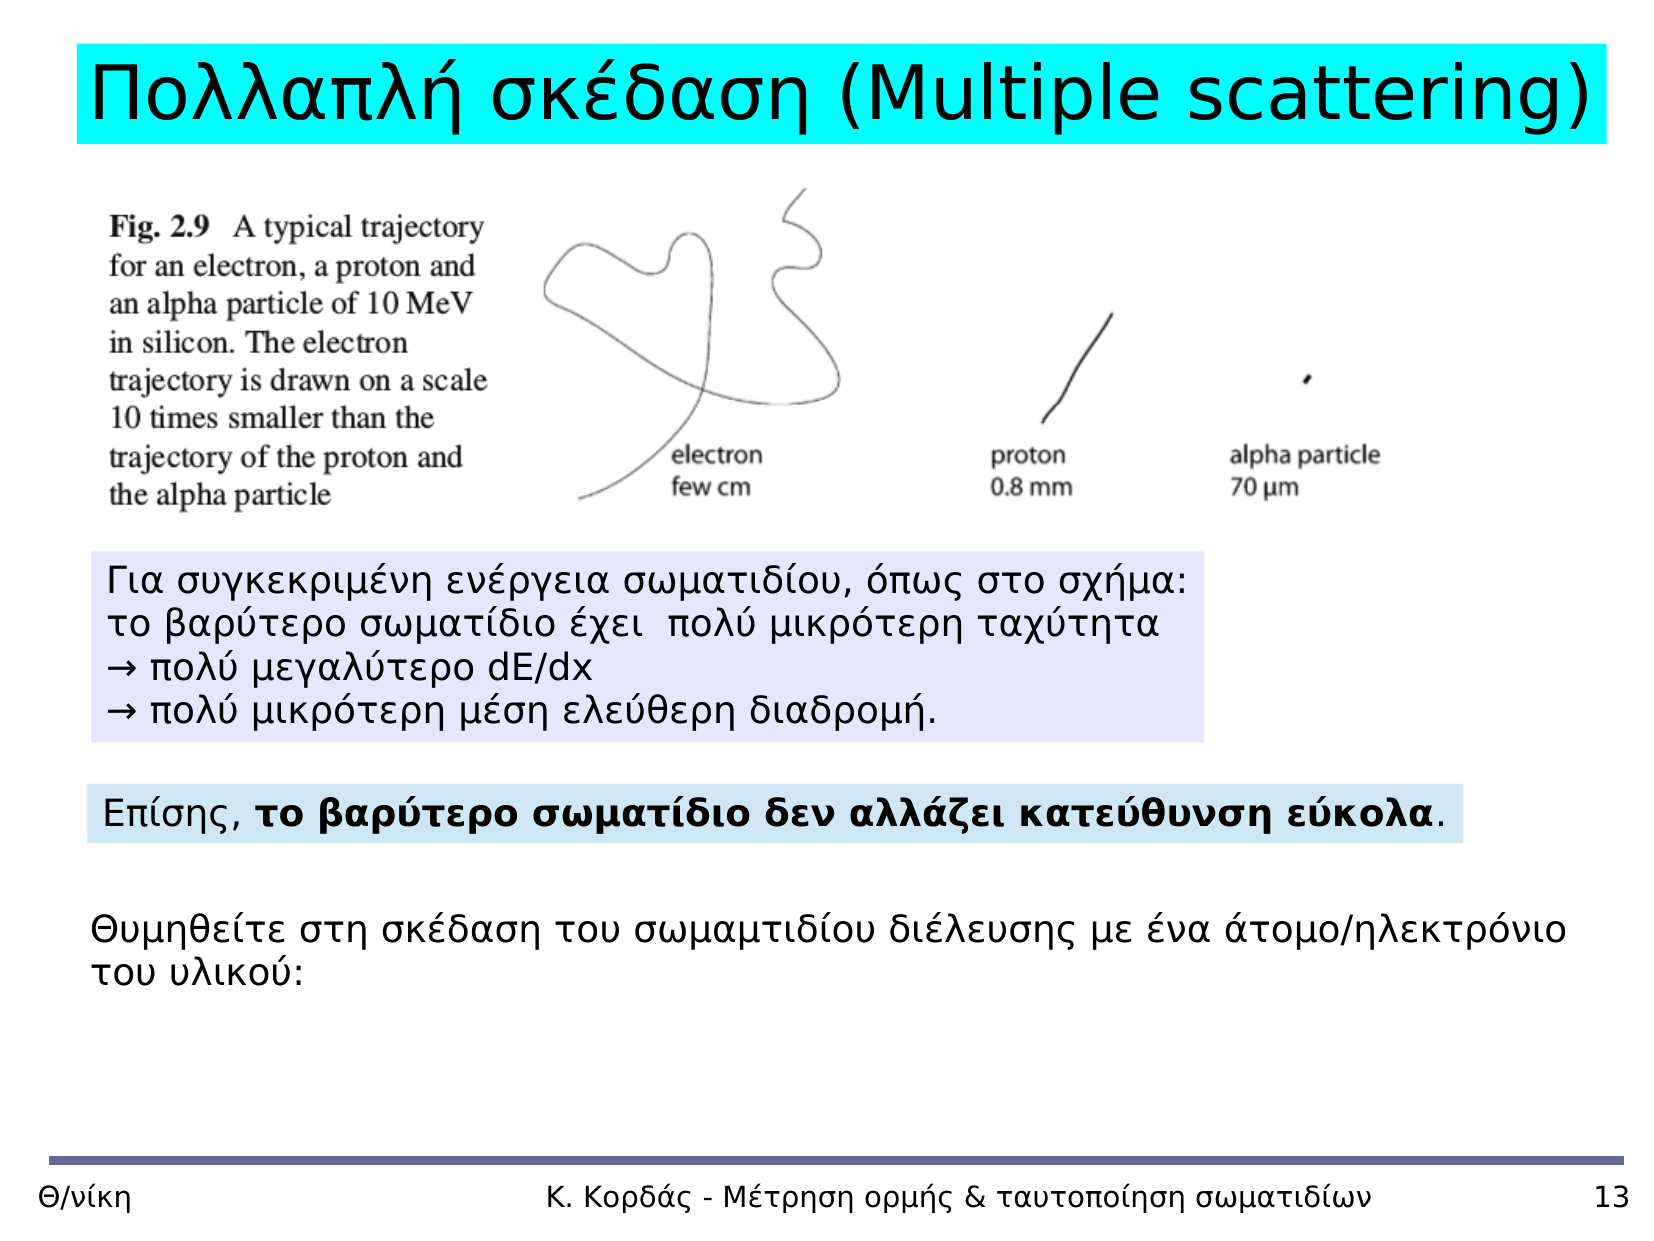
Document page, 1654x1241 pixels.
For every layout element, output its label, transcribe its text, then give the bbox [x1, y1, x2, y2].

text_box Για συγκεκριμένη ενέργεια σωματιδίου, όπως στο σχήμα: το βαρύτερο σωματίδιο έχει πολύ μικρότερη ταχύτητα → πολύ μεγαλύτερο dE/dx → πολύ μικρότερη μέση ελεύθερη διαδρομή. [91, 551, 1205, 743]
text_box Επίσης, το βαρύτερο σωματίδιο δεν αλλάζει κατεύθυνση εύκολα. [87, 783, 1464, 843]
text_box Θυμηθείτε στη σκέδαση του σωμαμτιδίου διέλευσης με ένα άτομο/ηλεκτρόνιο του υλικού: [75, 900, 1613, 1003]
title Πολλαπλή σκέδαση (Μultiple scattering) [76, 43, 1607, 145]
picture [89, 165, 1426, 563]
